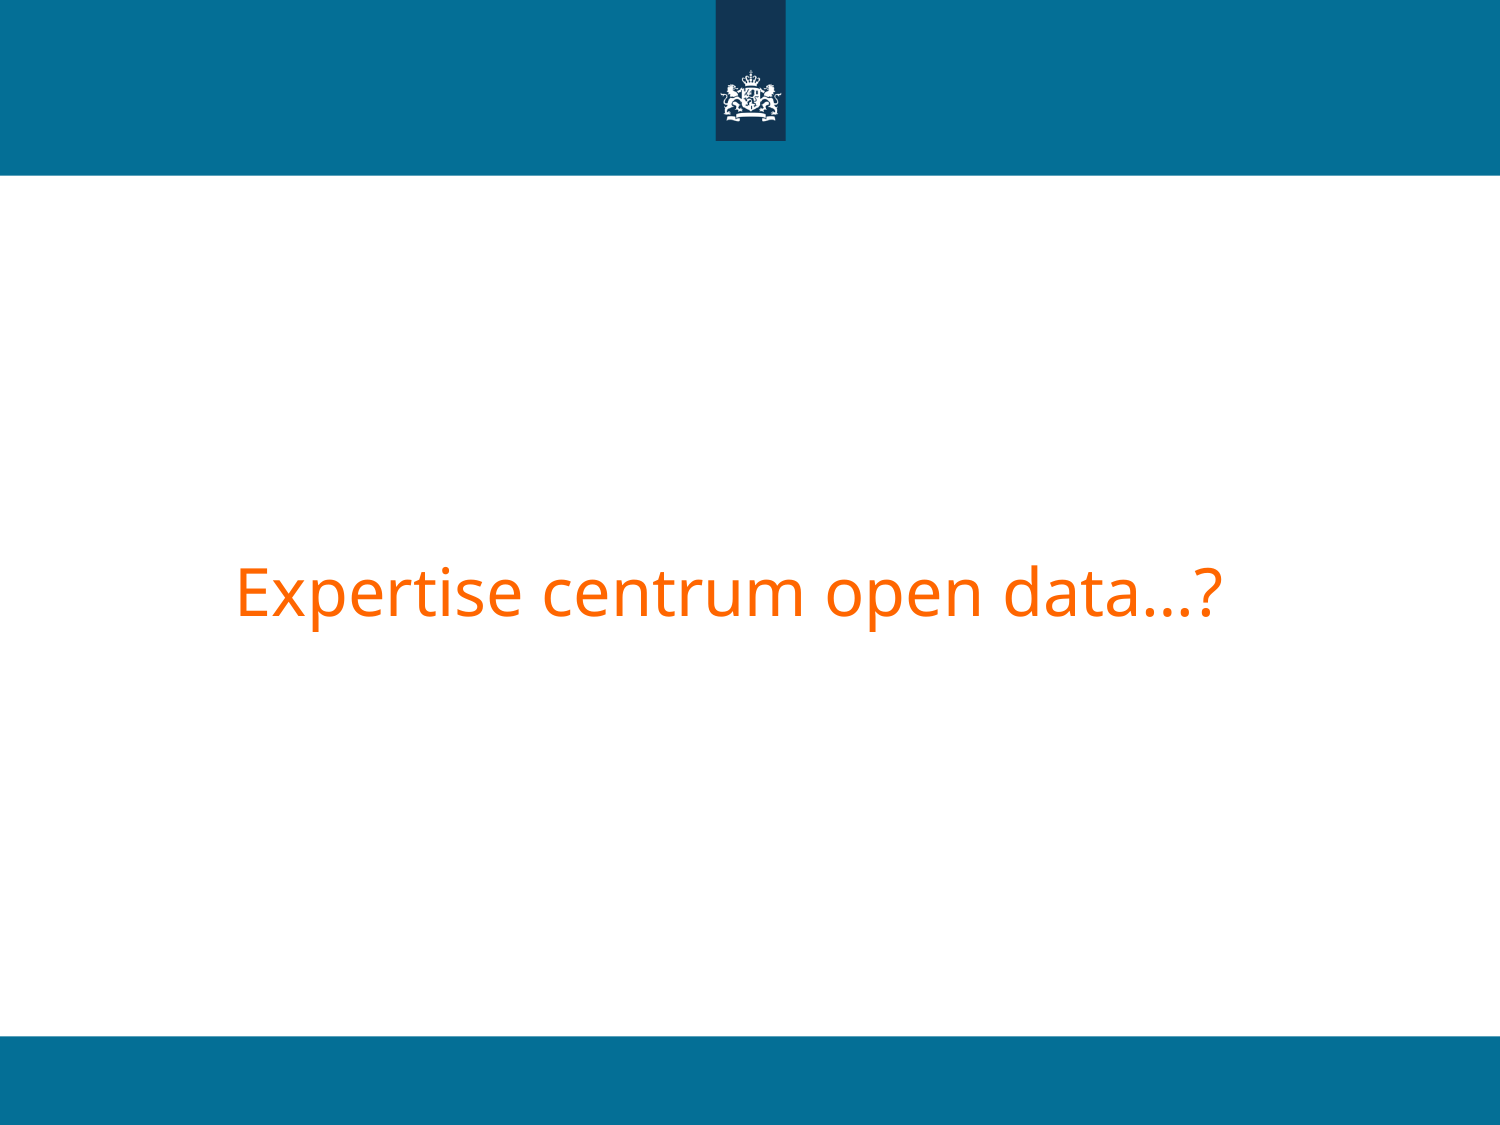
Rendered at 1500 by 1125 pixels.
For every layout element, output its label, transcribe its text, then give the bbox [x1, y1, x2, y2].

text_box Expertise centrum open data…? [220, 541, 1240, 638]
picture [717, 0, 785, 140]
